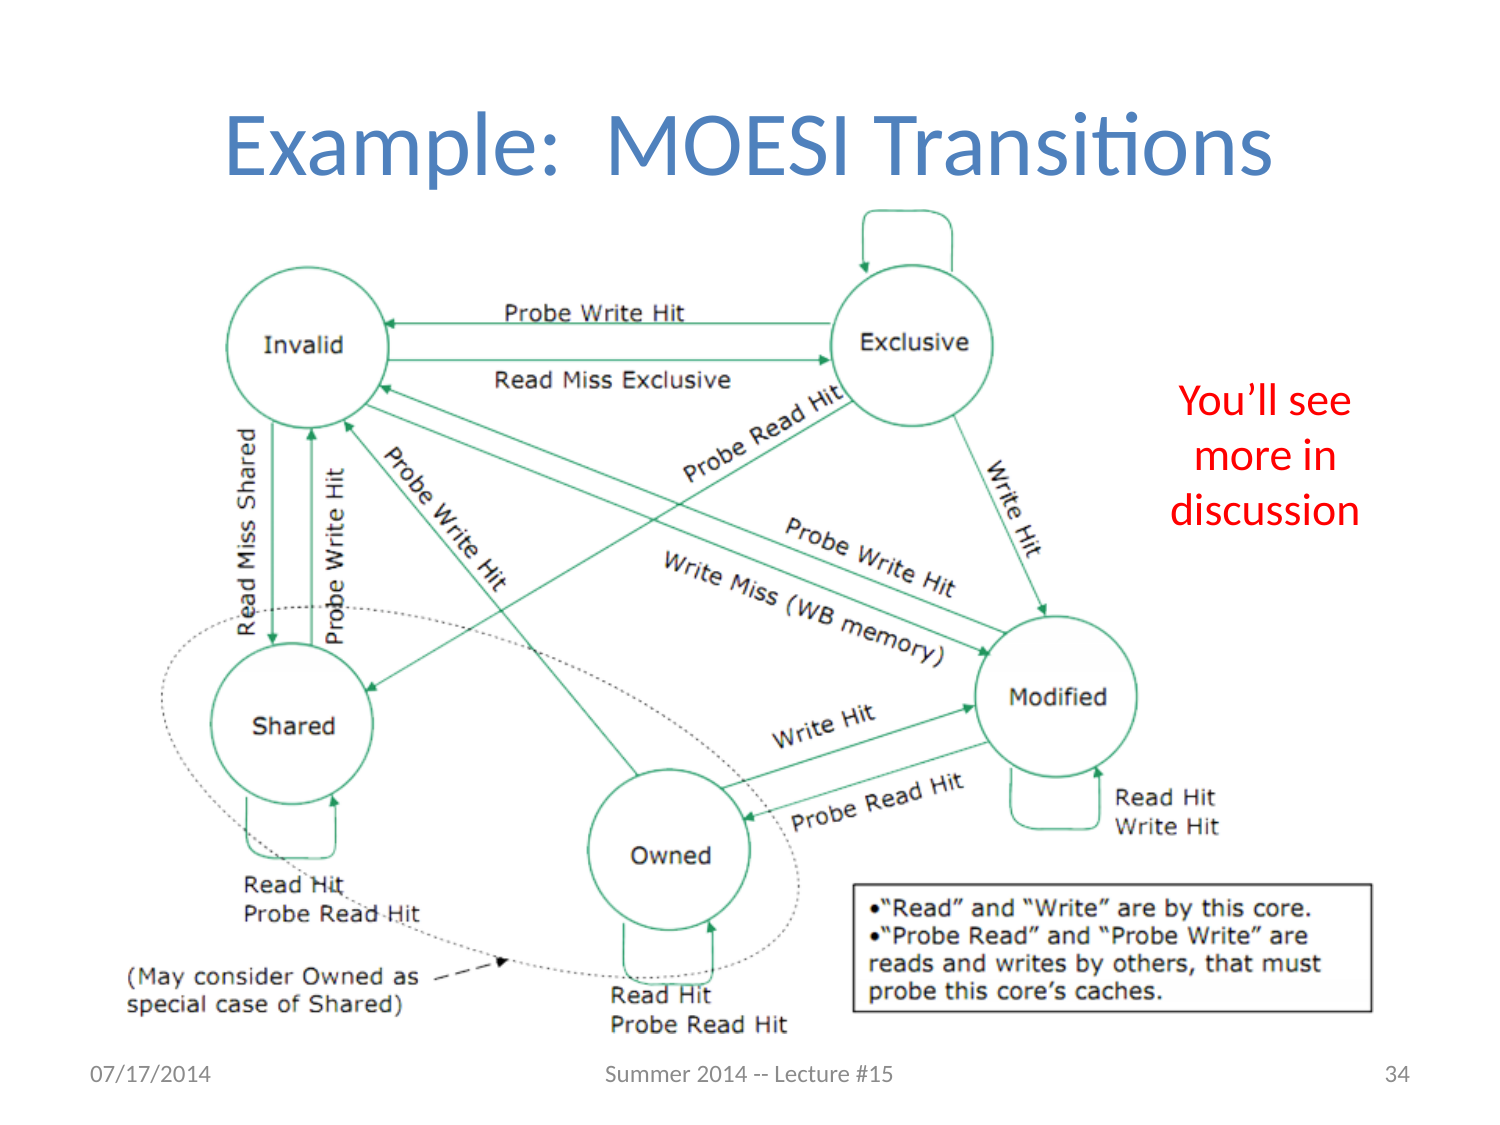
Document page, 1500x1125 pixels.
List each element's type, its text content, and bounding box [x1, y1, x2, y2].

slide_number 07/17/2014 [75, 1042, 425, 1103]
picture [127, 209, 1374, 1034]
footer Summer 2014 -- Lecture #15 [512, 1042, 988, 1103]
title Example: MOESI Transitions [75, 45, 1425, 233]
slide_number <number> [1074, 1042, 1425, 1103]
text_box You’ll see more in discussion [1123, 362, 1407, 543]
